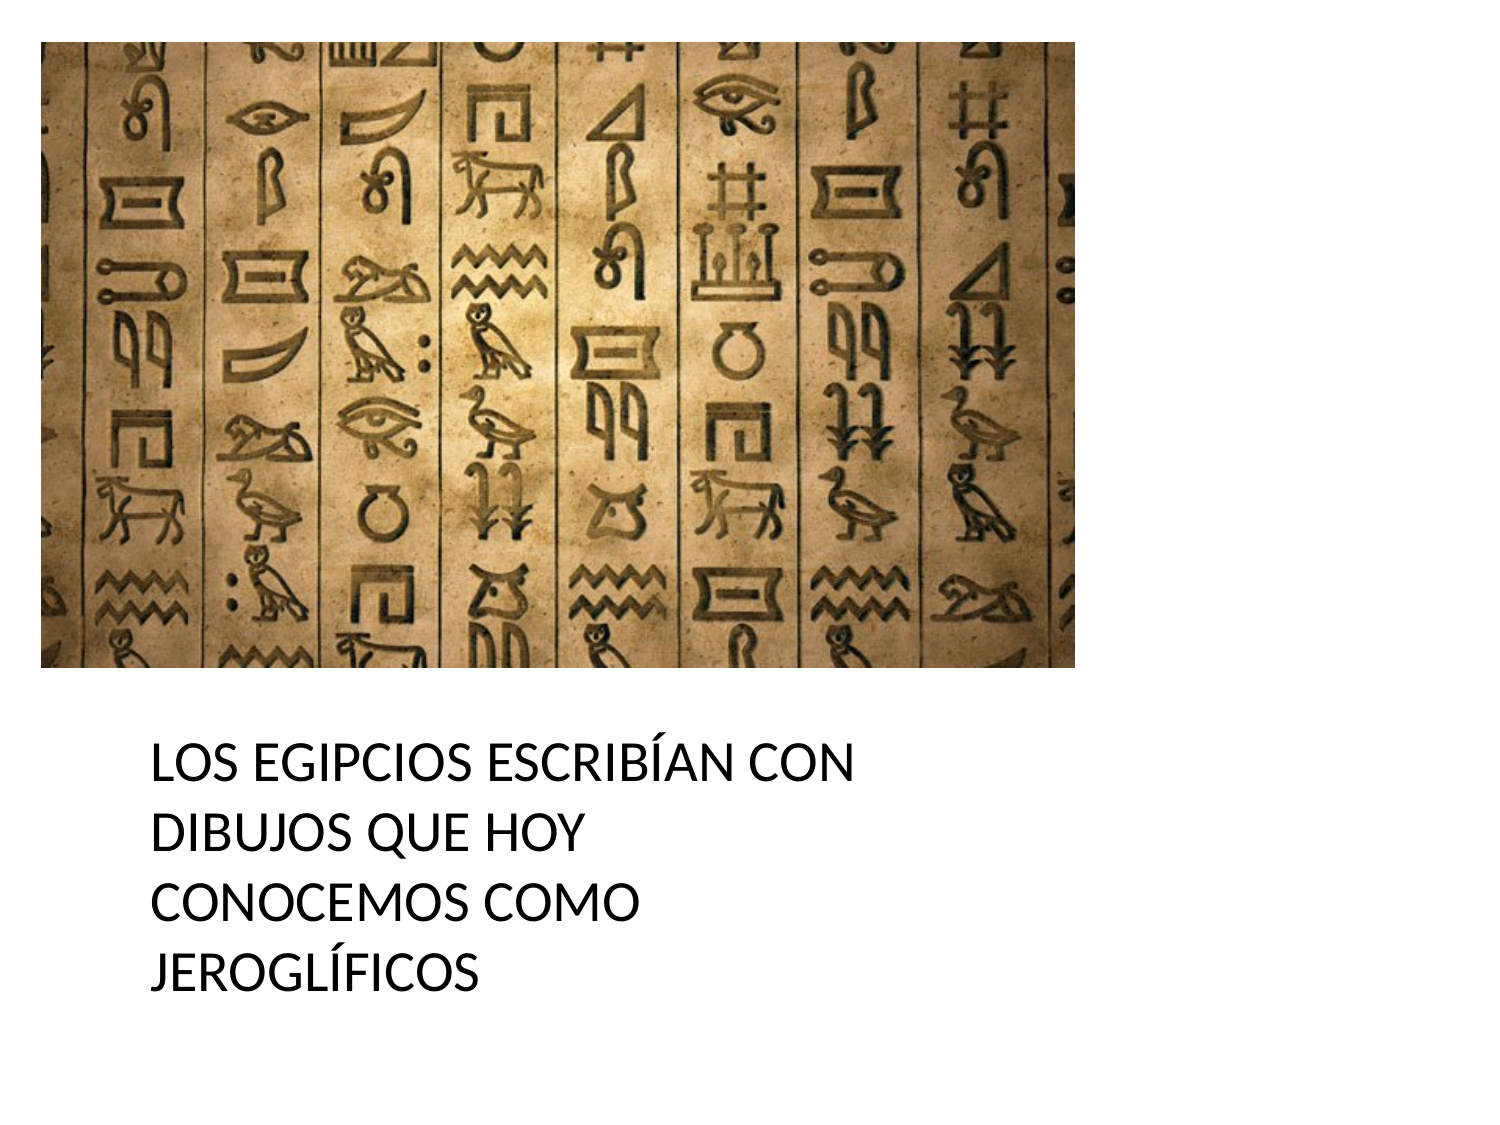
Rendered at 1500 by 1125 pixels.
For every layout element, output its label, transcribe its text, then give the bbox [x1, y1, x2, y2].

text_box LOS EGIPCIOS ESCRIBÍAN CON DIBUJOS QUE HOY CONOCEMOS COMO JEROGLÍFICOS [136, 716, 886, 1011]
picture [41, 42, 1075, 668]
